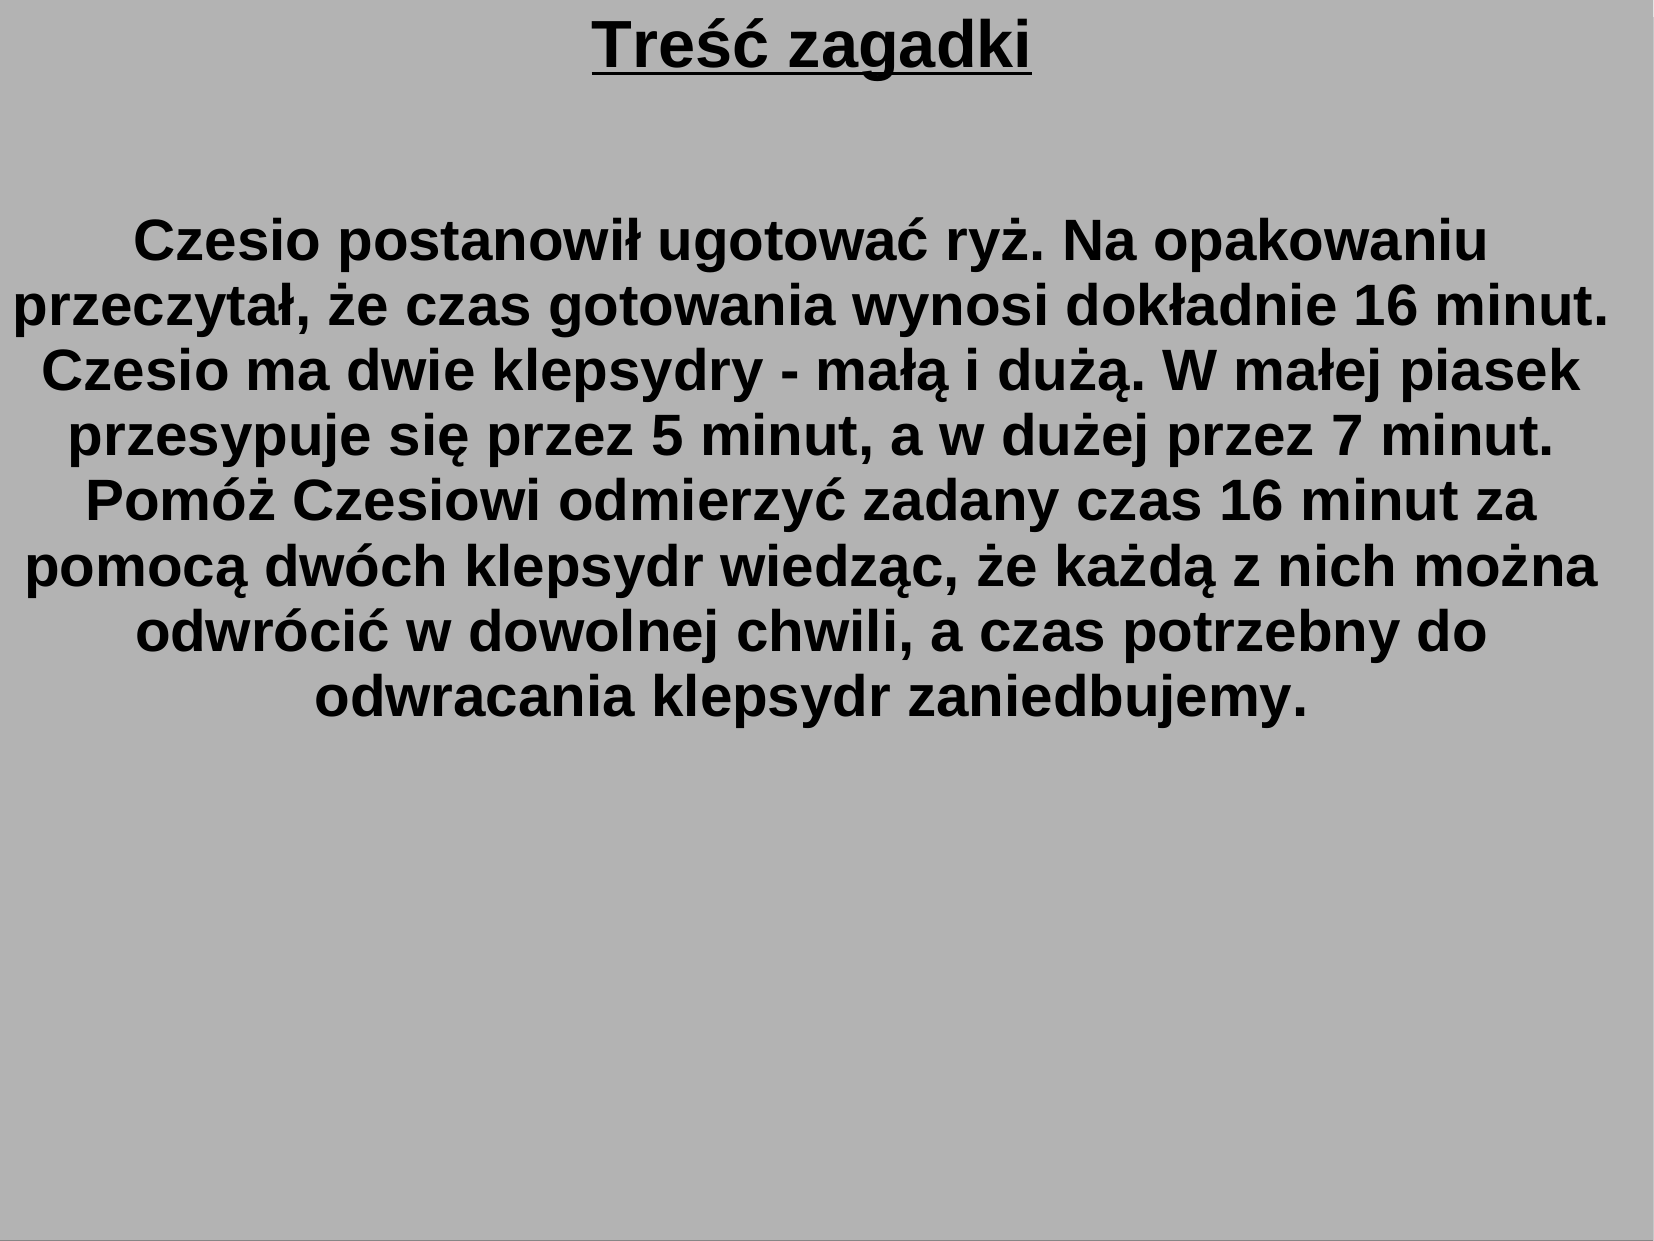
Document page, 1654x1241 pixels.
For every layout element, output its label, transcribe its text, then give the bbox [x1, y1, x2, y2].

text_box Treść zagadki Czesio postanowił ugotować ryż. Na opakowaniu przeczytał, że czas gotowania wynosi dokładnie 16 minut. Czesio ma dwie klepsydry - małą i dużą. W małej piasek przesypuje się przez 5 minut, a w dużej przez 7 minut. Pomóż Czesiowi odmierzyć zadany czas 16 minut za pomocą dwóch klepsydr wiedząc, że każdą z nich można odwrócić w dowolnej chwili, a czas potrzebny do odwracania klepsydr zaniedbujemy. [0, 0, 1654, 1241]
